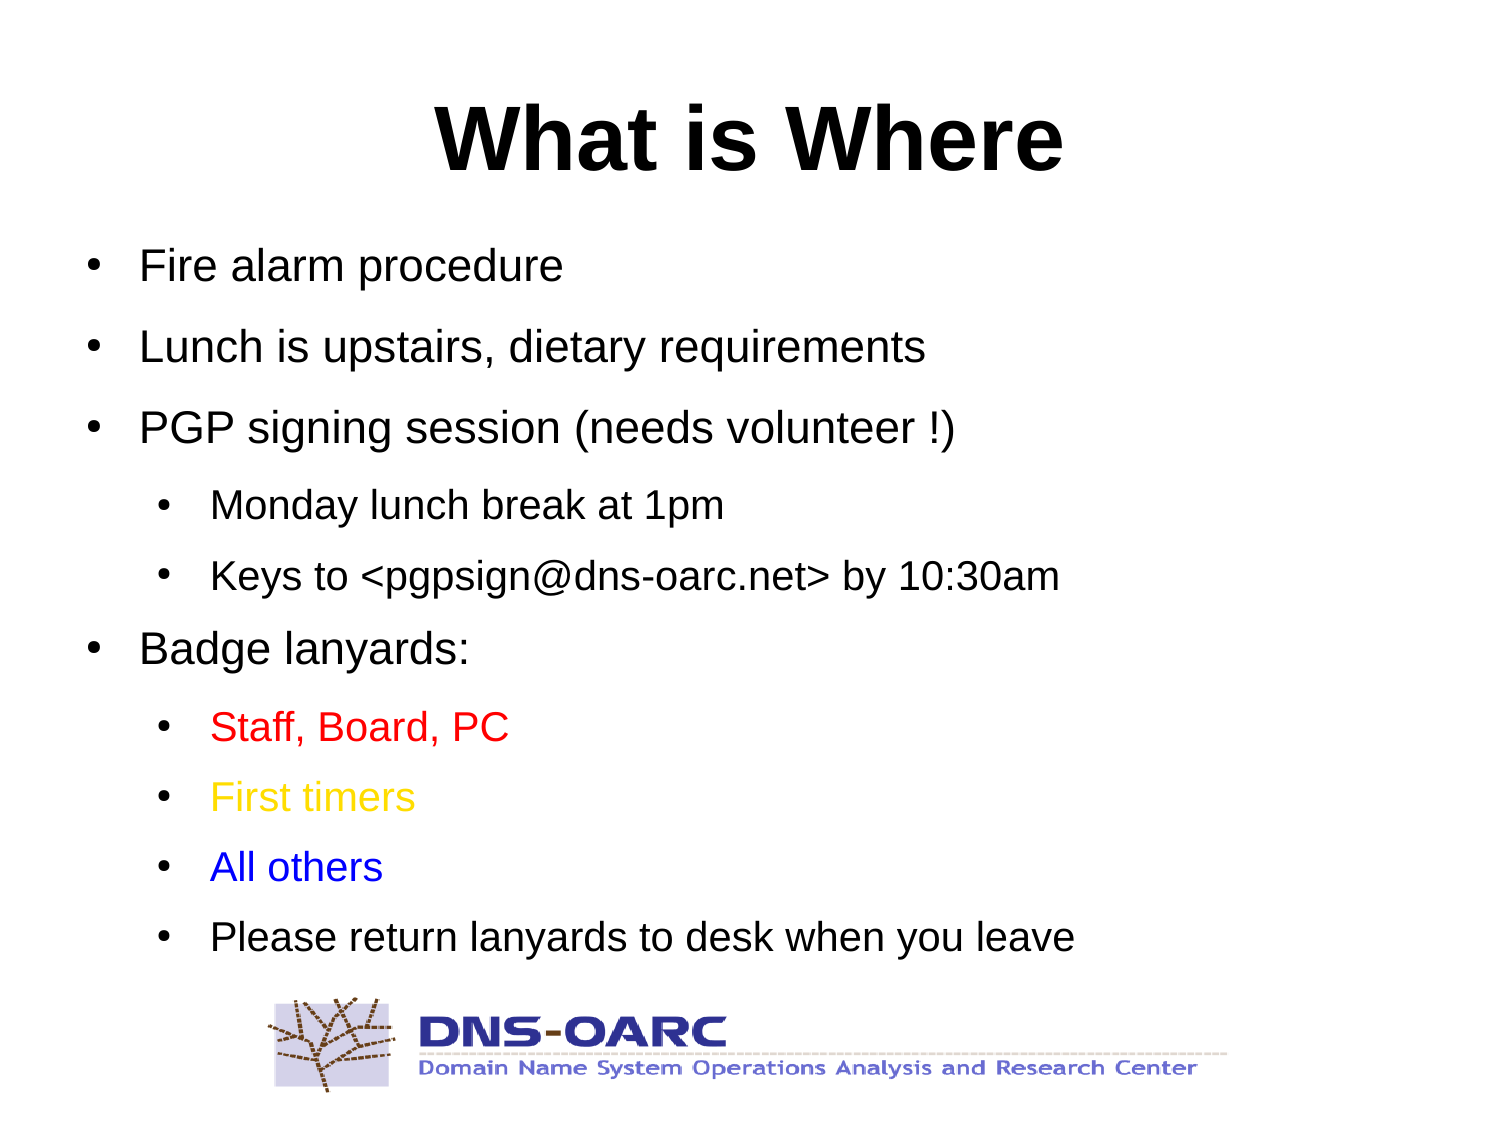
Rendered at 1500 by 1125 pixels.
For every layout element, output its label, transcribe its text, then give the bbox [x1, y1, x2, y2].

picture [214, 991, 1259, 1099]
list Fire alarm procedure Lunch is upstairs, dietary requirements PGP signing session (needs volunteer !) Monday lunch break at 1pm Keys to <pgpsign@dns-oarc.net> by 10:30am Badge lanyards: Staff, Board, PC First timers All others Please return lanyards to desk when you leave [68, 239, 1432, 953]
title What is Where [75, 44, 1425, 233]
